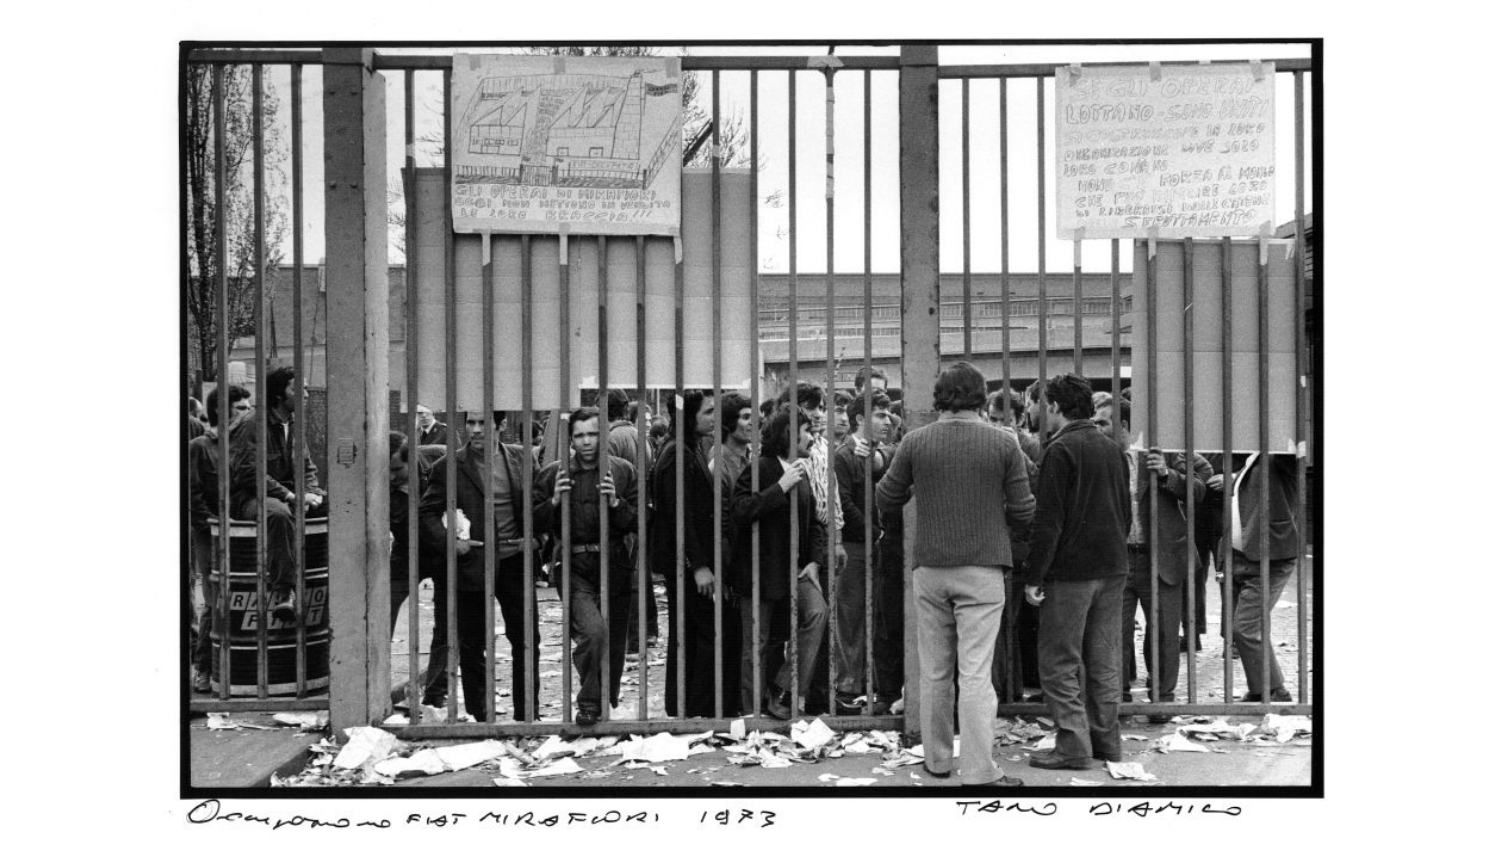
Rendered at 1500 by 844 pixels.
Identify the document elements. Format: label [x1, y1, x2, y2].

picture [154, 0, 1346, 844]
